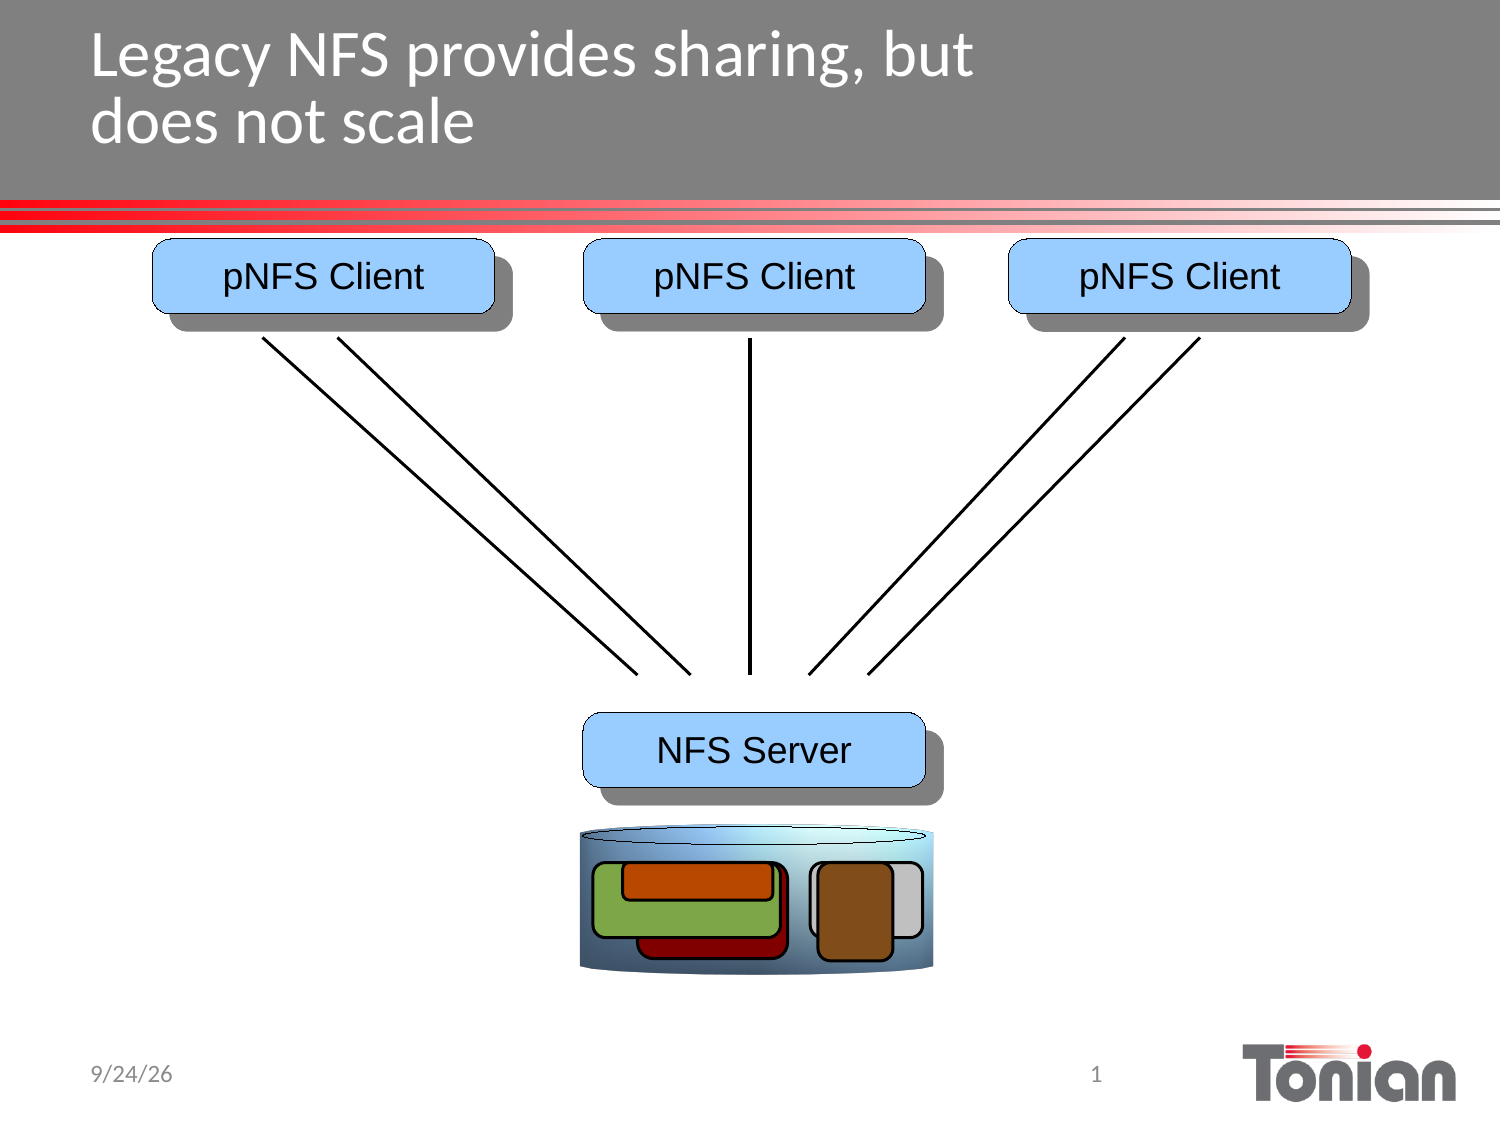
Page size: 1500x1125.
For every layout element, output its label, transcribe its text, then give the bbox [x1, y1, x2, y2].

slide_number 6/28/12 [75, 1042, 425, 1103]
text_box [592, 862, 788, 959]
picture [1237, 1038, 1462, 1119]
text_box NFS Server [582, 712, 926, 788]
text_box pNFS Client [583, 238, 926, 314]
text_box pNFS Client [1008, 238, 1352, 314]
text_box [810, 862, 923, 961]
text_box pNFS Client [152, 238, 495, 314]
title Legacy NFS provides sharing, but does not scale [75, 0, 1425, 188]
slide_number <number> [1074, 1042, 1425, 1103]
